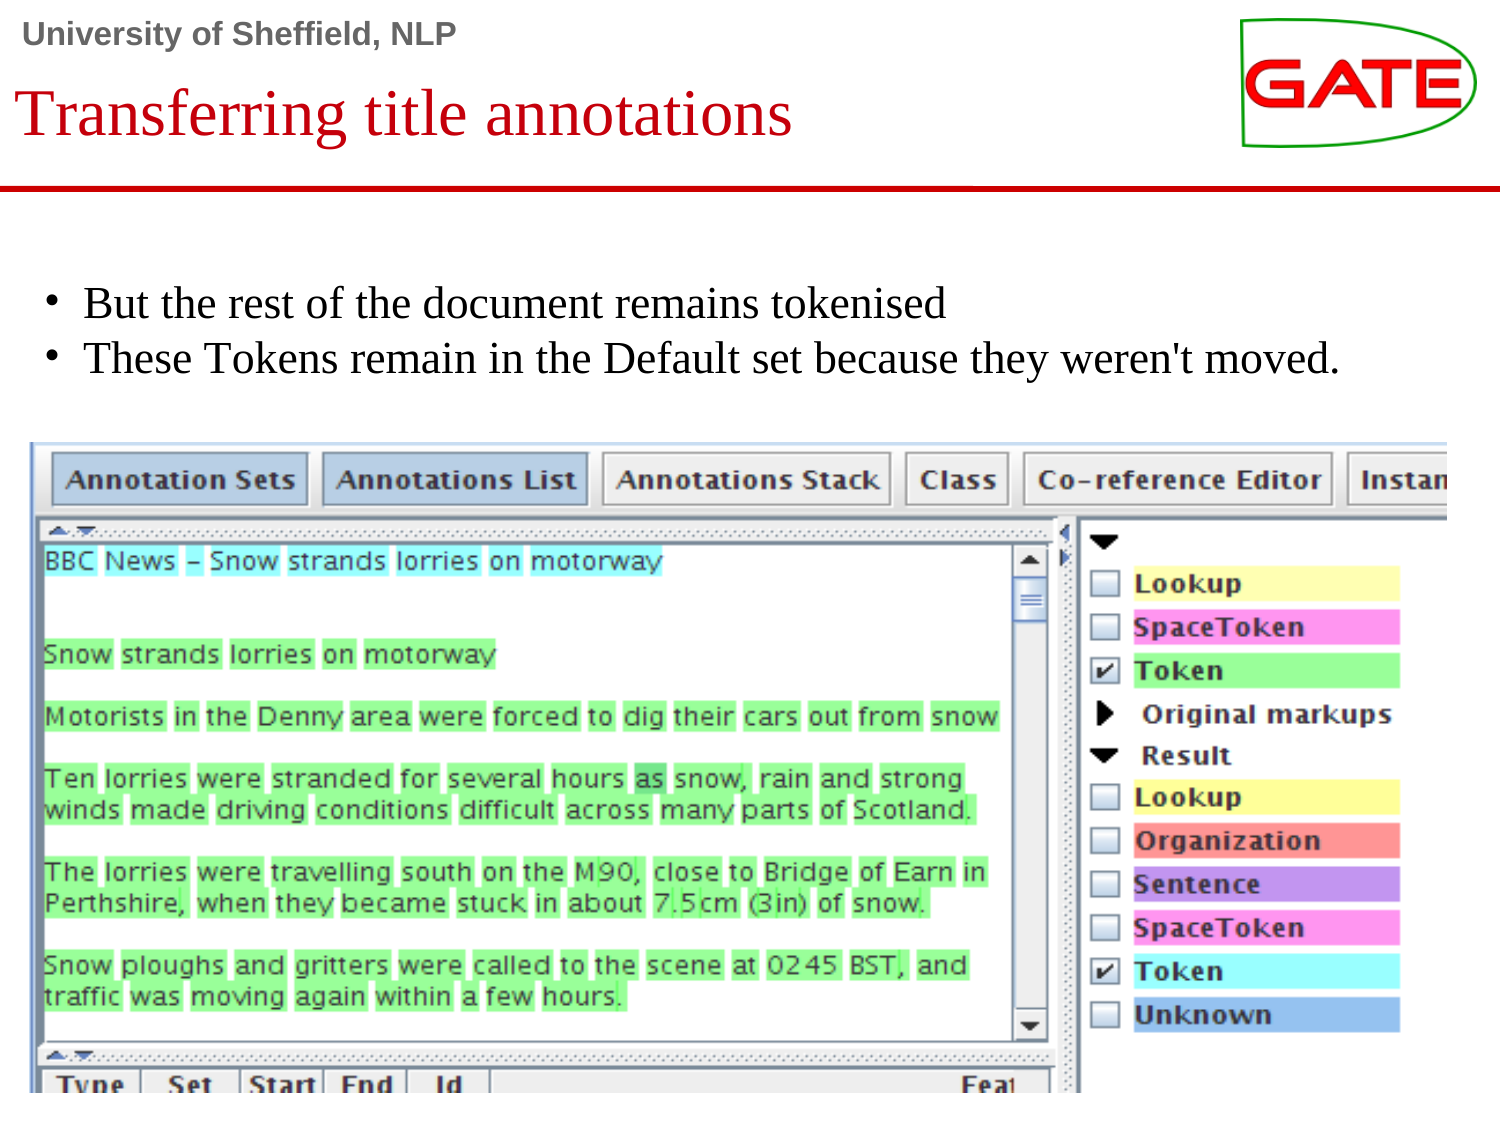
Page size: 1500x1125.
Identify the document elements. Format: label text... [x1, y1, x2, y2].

picture [29, 442, 1447, 1093]
text_box But the rest of the document remains tokenised These Tokens remain in the Default set because they weren't moved. [29, 265, 1500, 391]
title Transferring title annotations [0, 4, 1240, 214]
picture [1240, 18, 1477, 148]
